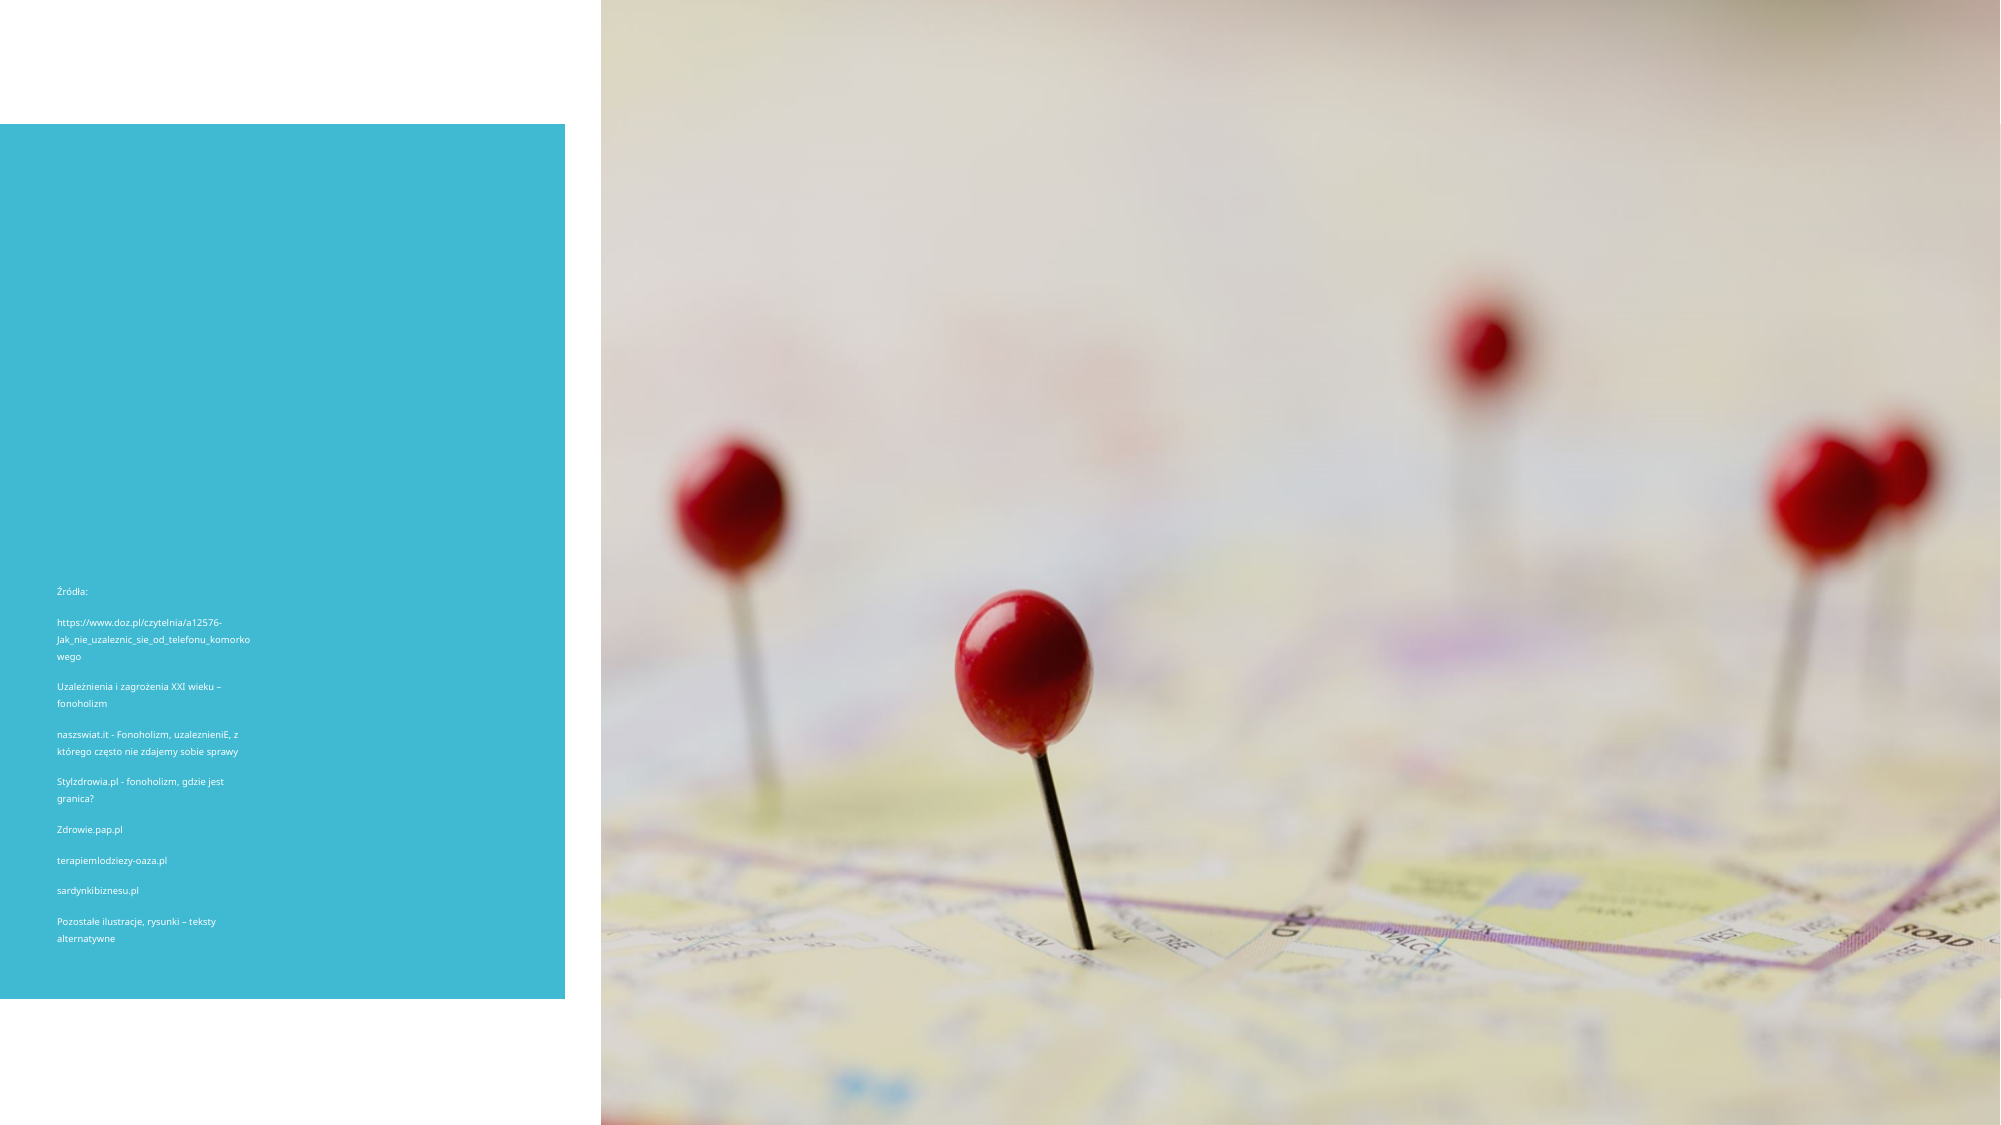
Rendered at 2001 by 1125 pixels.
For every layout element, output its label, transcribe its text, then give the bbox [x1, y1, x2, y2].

list Źródła: https://www.doz.pl/czytelnia/a12576-Jak_nie_uzaleznic_sie_od_telefonu_komorkowego Uzależnienia i zagrożenia XXI wieku – fonoholizm naszswiat.it - Fonoholizm, uzaleznieniE, z którego często nie zdajemy sobie sprawy Stylzdrowia.pl - fonoholizm, gdzie jest granica? Zdrowie.pap.pl terapiemlodziezy-oaza.pl sardynkibiznesu.pl Pozostałe ilustracje, rysunki – teksty alternatywne [35, 284, 501, 666]
picture [601, 0, 2000, 1125]
